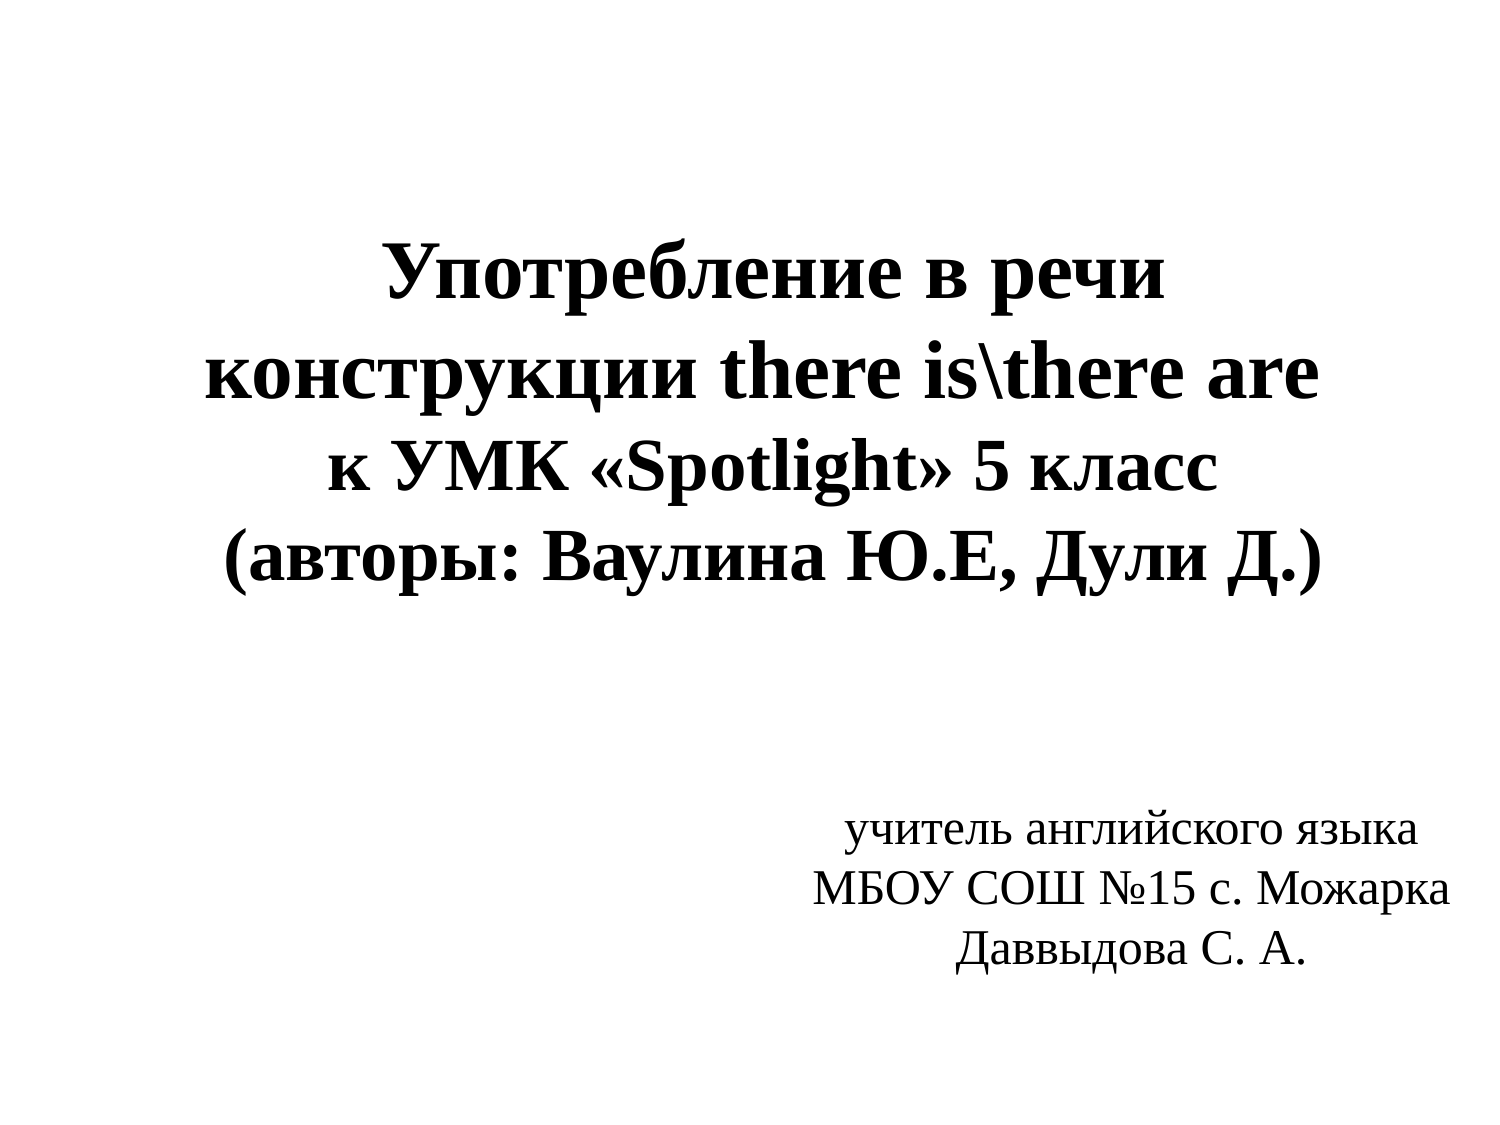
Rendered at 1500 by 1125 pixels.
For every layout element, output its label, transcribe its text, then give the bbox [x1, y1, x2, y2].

subtitle учитель английского языка МБОУ СОШ №15 с. Можарка Даввыдова С. А. [765, 786, 1498, 1075]
title Употребление в речи конструкции there is\there are к УМК «Spotlight» 5 класс (авторы: Ваулина Ю.Е, Дули Д.) [112, 208, 1435, 705]
